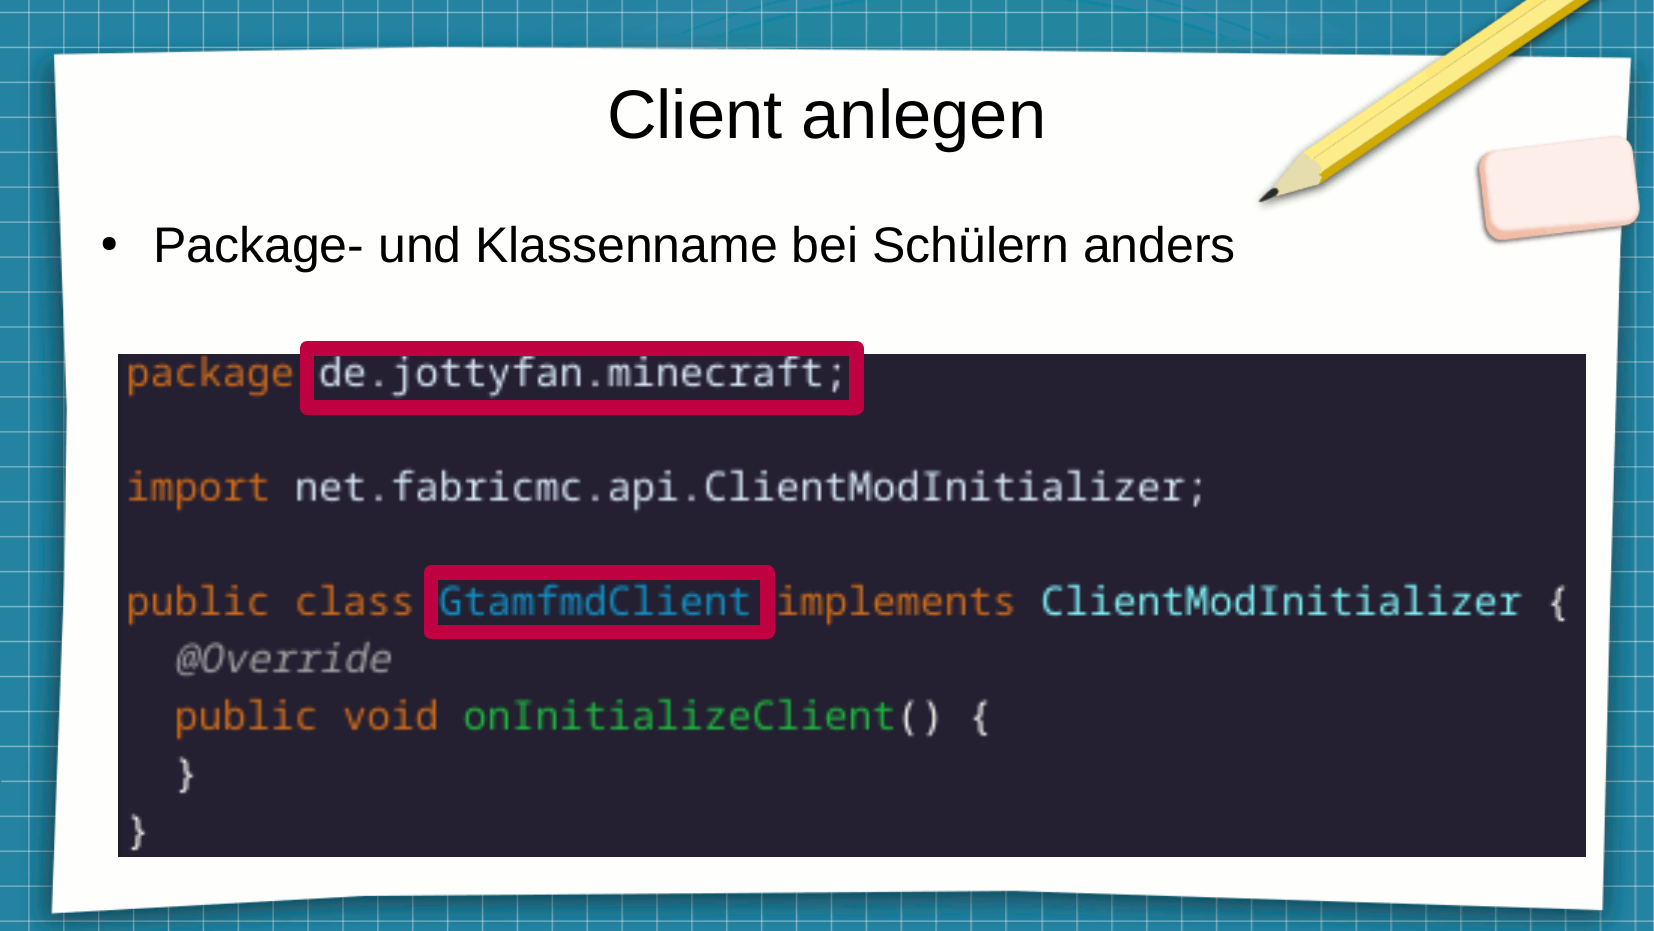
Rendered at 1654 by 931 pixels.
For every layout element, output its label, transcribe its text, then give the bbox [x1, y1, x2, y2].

list Package- und Klassenname bei Schülern anders [82, 217, 1536, 296]
picture [0, 0, 1654, 931]
title Client anlegen [82, 37, 1571, 193]
